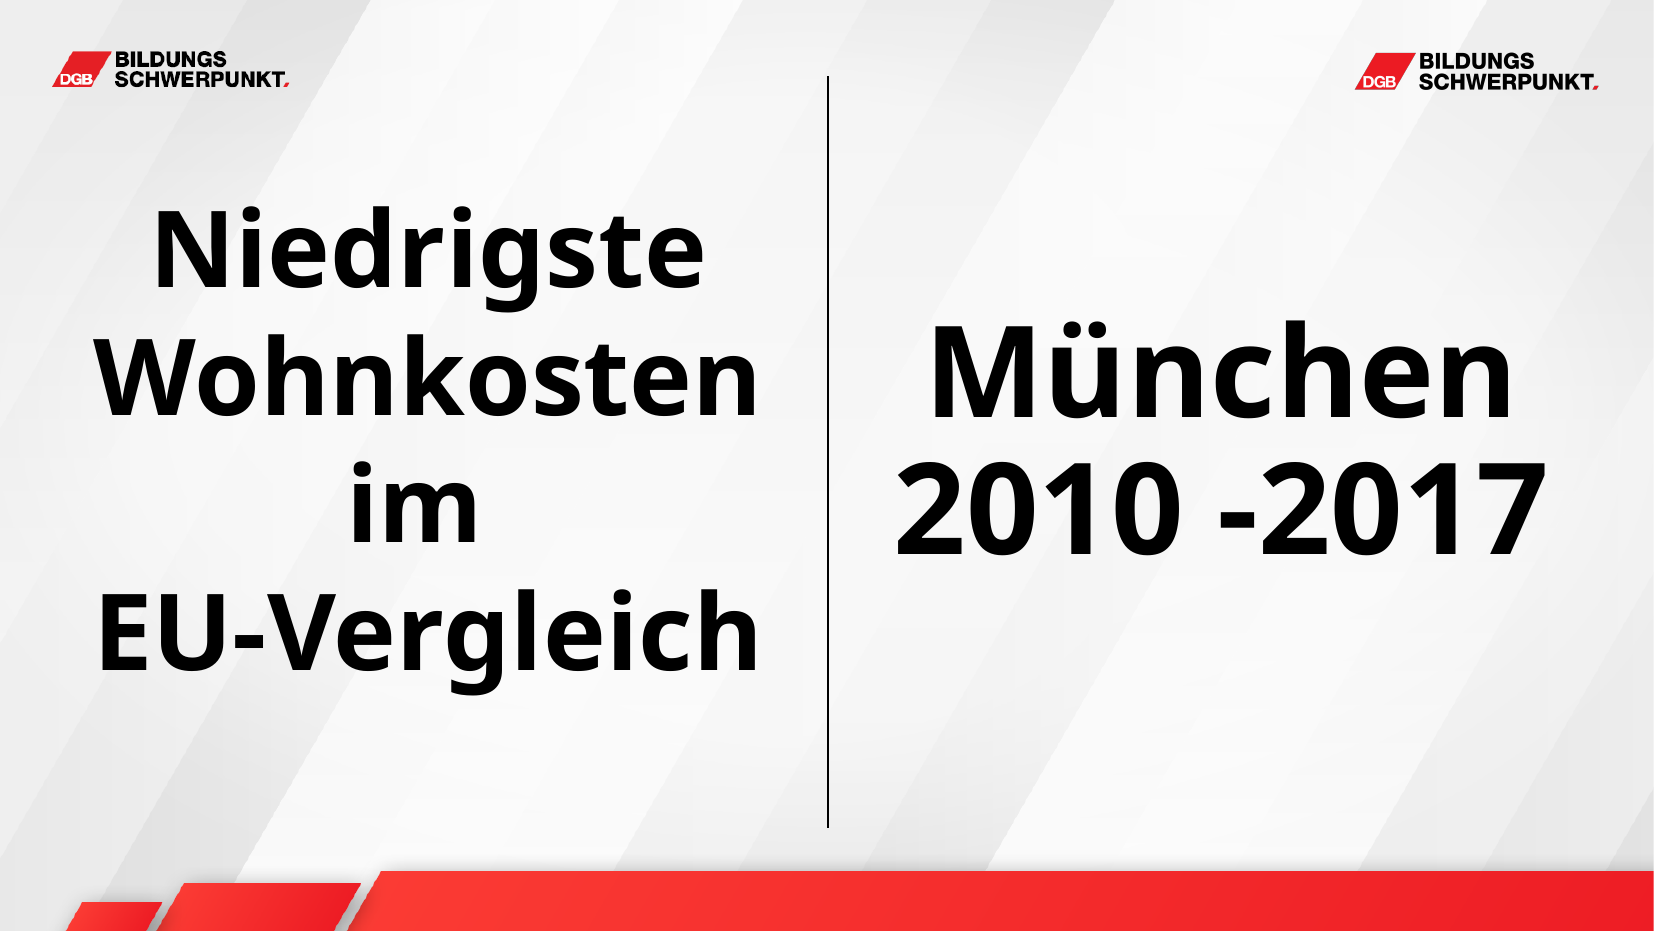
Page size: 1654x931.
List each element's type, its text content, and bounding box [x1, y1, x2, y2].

list Niedrigste Wohnkosten im EU-Vergleich [92, 181, 764, 722]
text_box München 2010 -2017 [885, 307, 1557, 744]
picture [1354, 52, 1599, 90]
